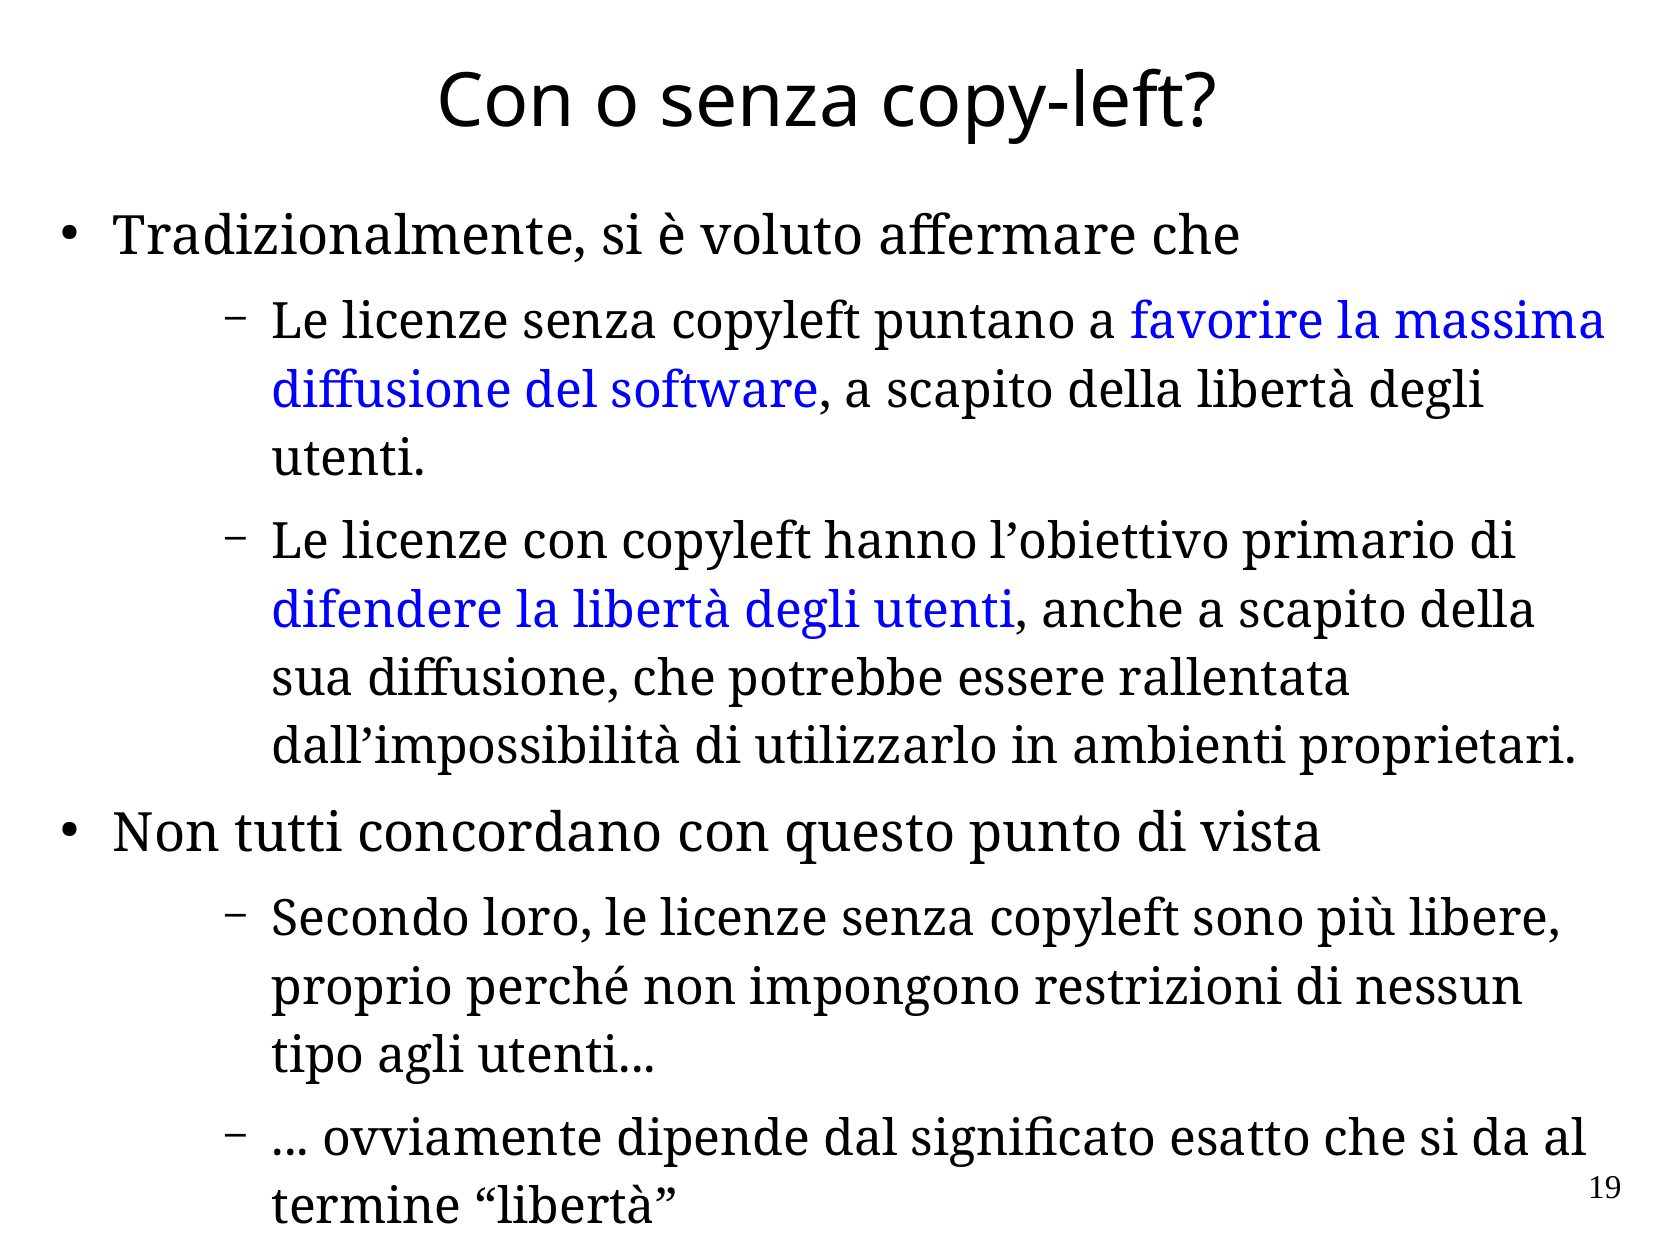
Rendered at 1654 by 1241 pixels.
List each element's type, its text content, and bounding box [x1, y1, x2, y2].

list Tradizionalmente, si è voluto affermare che Le licenze senza copyleft puntano a favorire la massima diffusione del software, a scapito della libertà degli utenti. Le licenze con copyleft hanno l’obiettivo primario di difendere la libertà degli utenti, anche a scapito della sua diffusione, che potrebbe essere rallentata dall’impossibilità di utilizzarlo in ambienti proprietari. Non tutti concordano con questo punto di vista Secondo loro, le licenze senza copyleft sono più libere, proprio perché non impongono restrizioni di nessun tipo agli utenti... ... ovviamente dipende dal significato esatto che si da al termine “libertà” [42, 196, 1612, 1187]
title Con o senza copy-left? [37, 30, 1617, 166]
